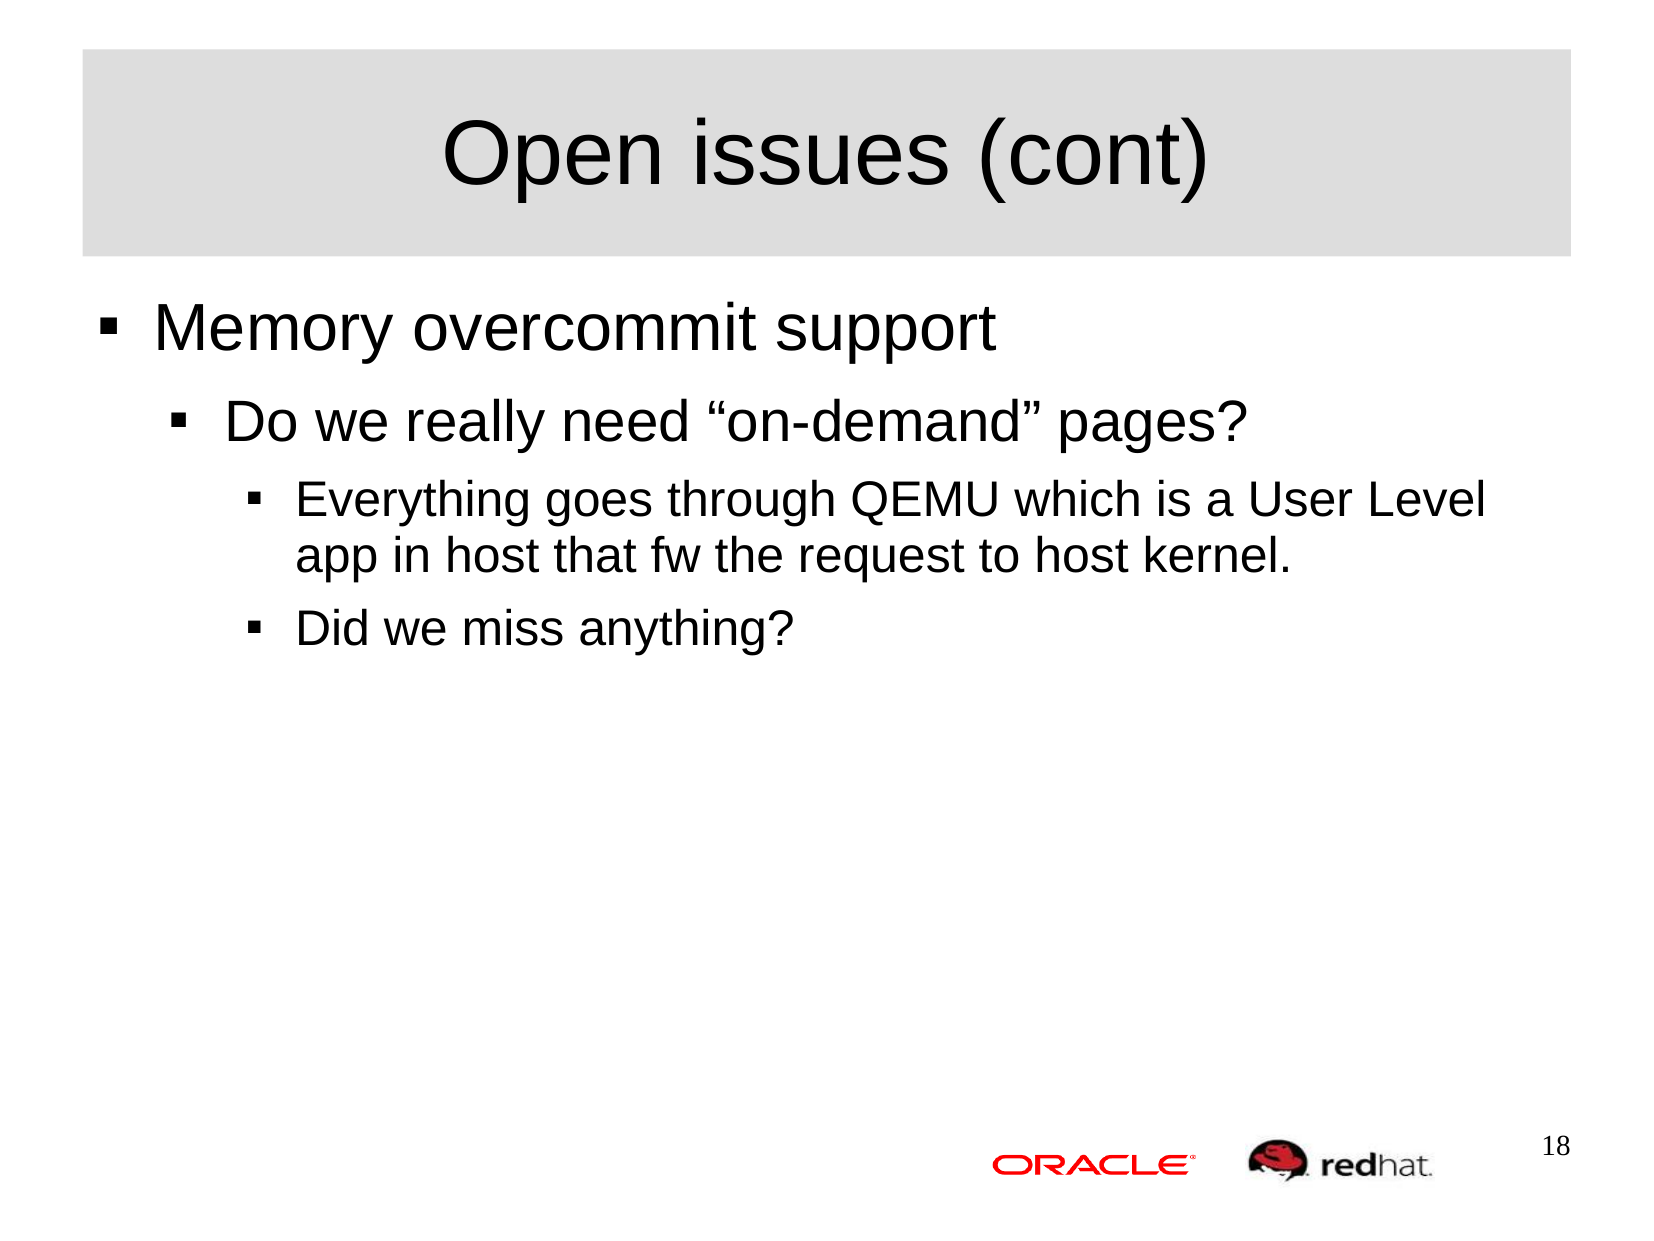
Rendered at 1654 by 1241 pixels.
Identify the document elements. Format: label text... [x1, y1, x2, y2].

picture [1245, 1090, 1435, 1241]
title Open issues (cont) [82, 49, 1571, 257]
picture [975, 1117, 1213, 1212]
list Memory overcommit support Do we really need “on-demand” pages? Everything goes through QEMU which is a User Level app in host that fw the request to host kernel. Did we miss anything? [82, 290, 1571, 1010]
